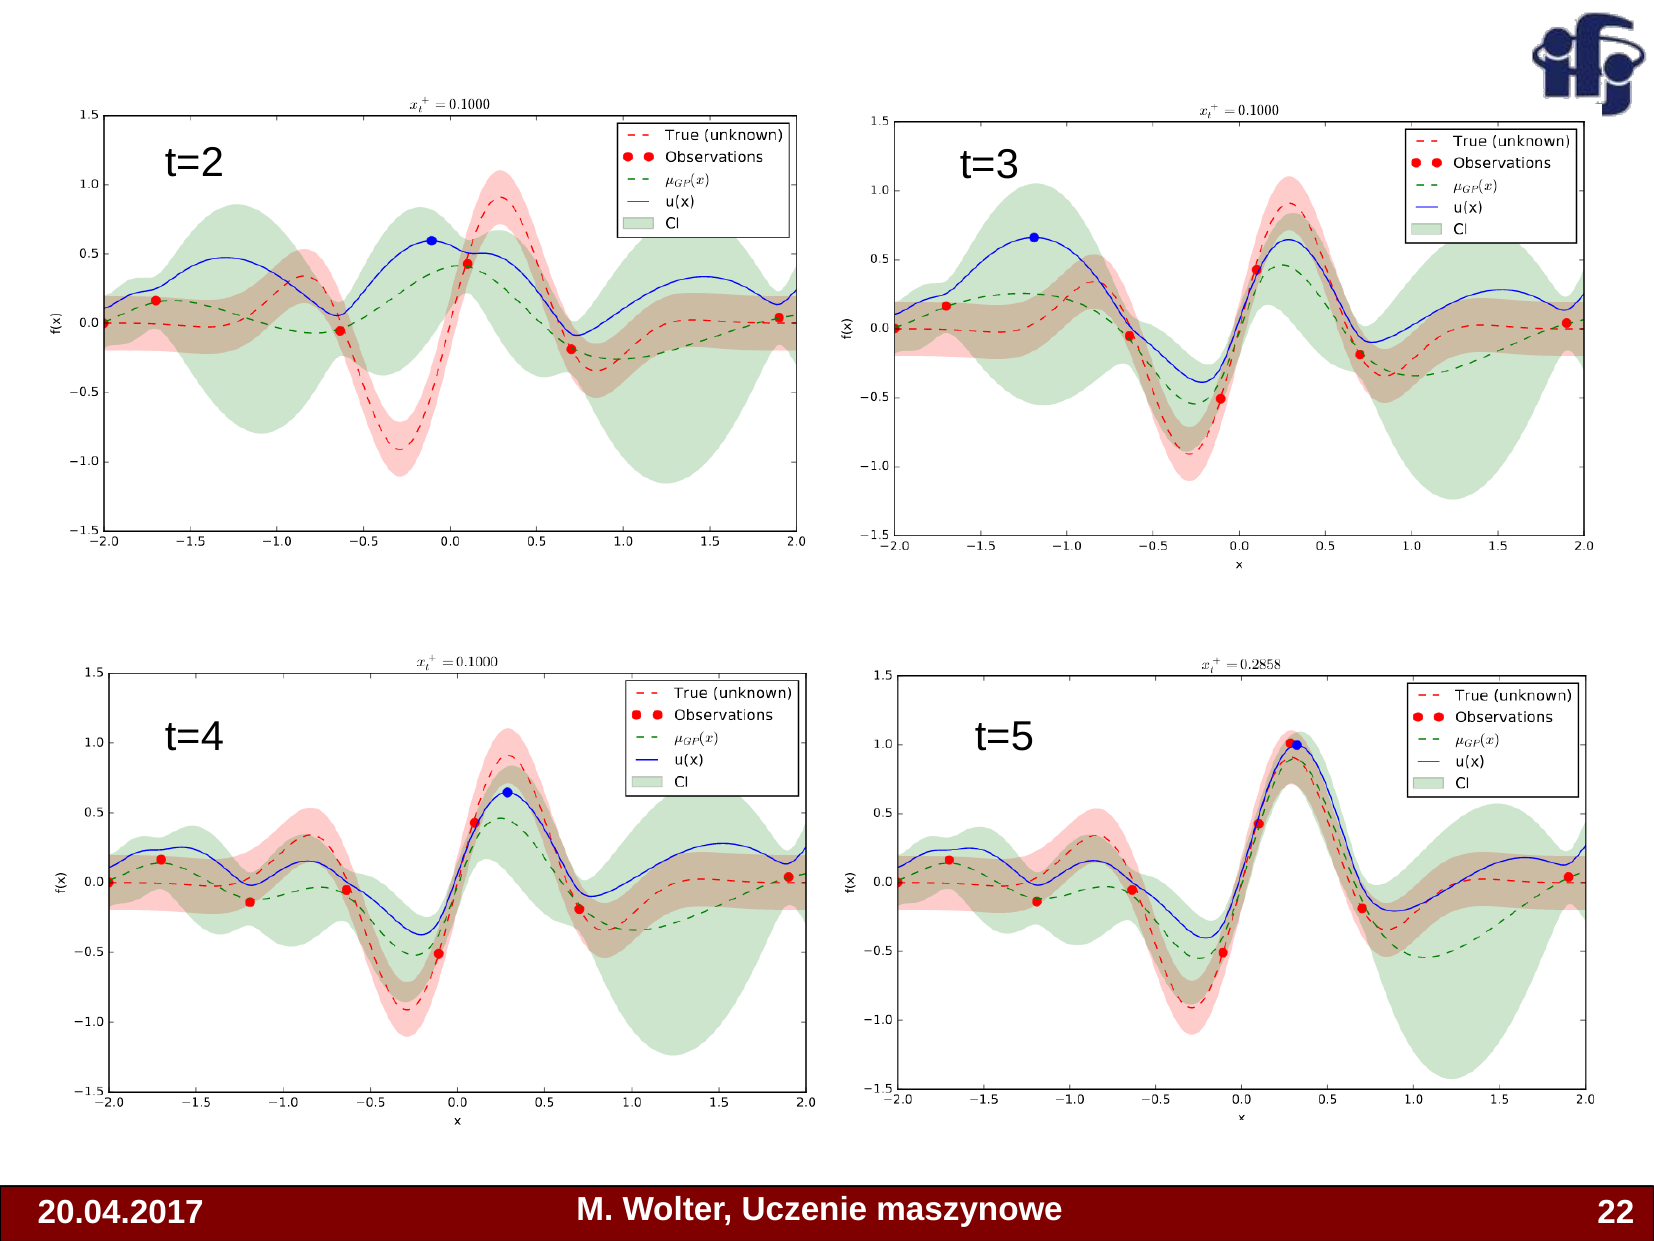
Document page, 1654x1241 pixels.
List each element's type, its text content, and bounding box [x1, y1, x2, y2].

picture [840, 0, 1654, 571]
text_box t=2 [150, 131, 301, 194]
text_box t=3 [945, 133, 1096, 196]
picture [45, 643, 826, 1126]
picture [42, 89, 811, 556]
text_box t=4 [150, 705, 301, 767]
picture [845, 653, 1600, 1120]
text_box t=5 [960, 705, 1111, 767]
